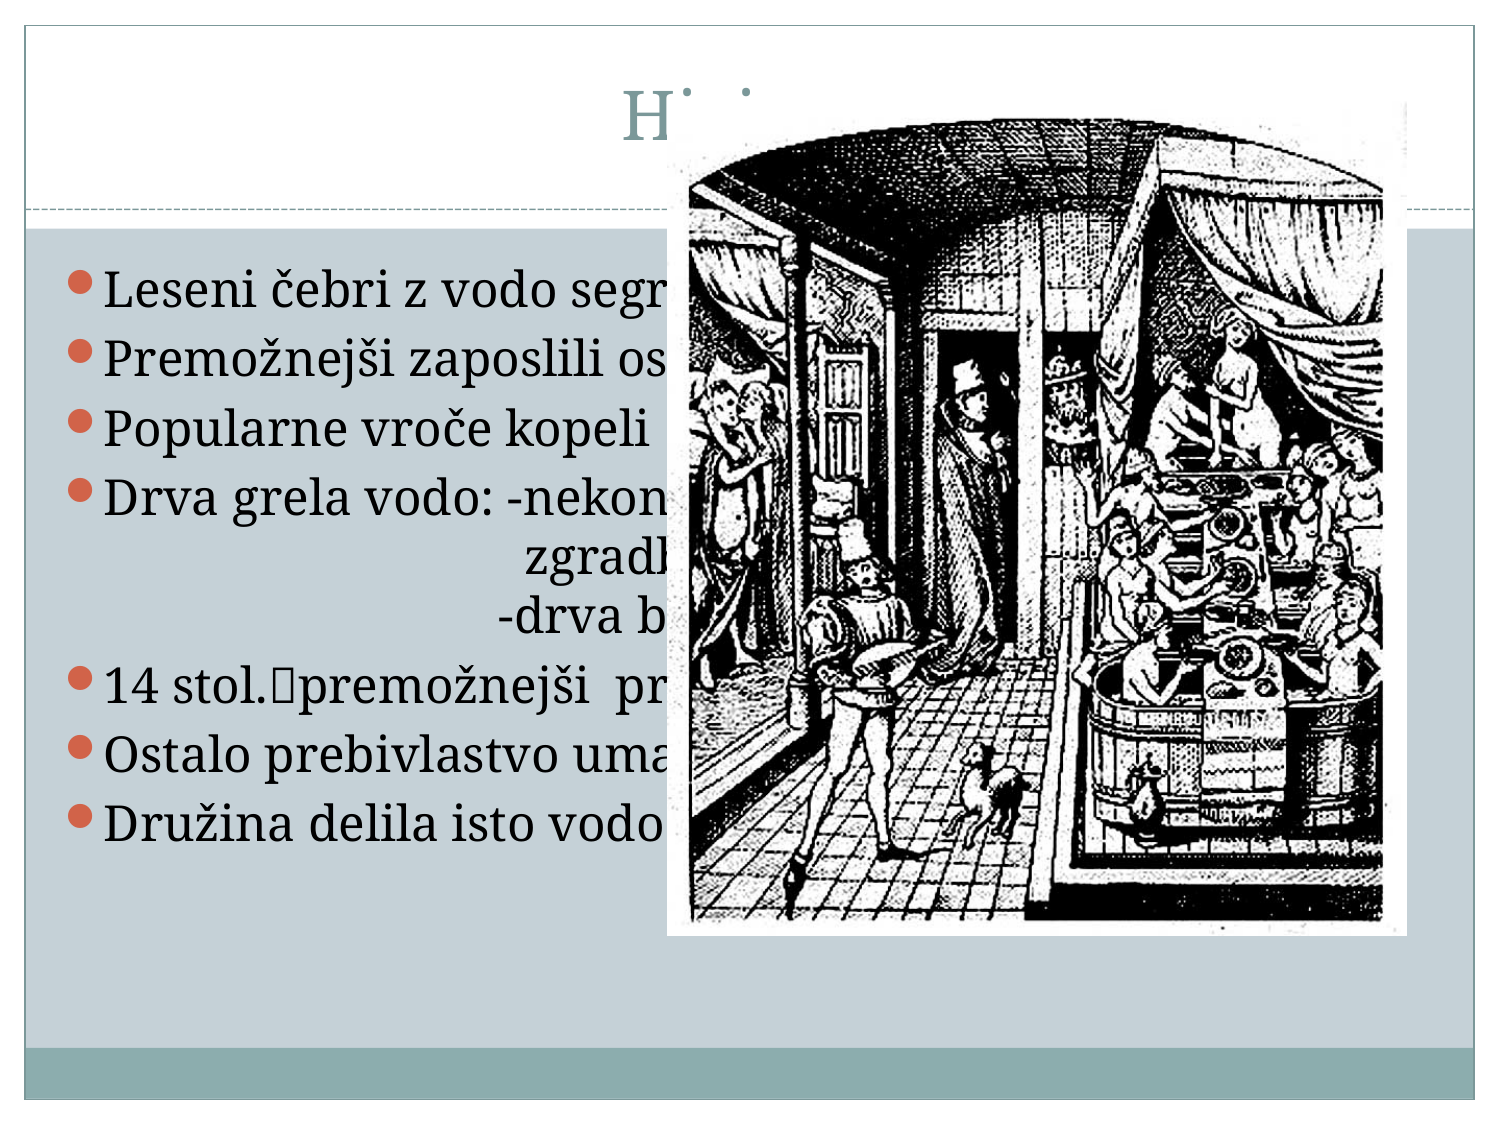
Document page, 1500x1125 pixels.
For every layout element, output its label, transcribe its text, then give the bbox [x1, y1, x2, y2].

title Higiena [49, 37, 1450, 162]
picture [667, 101, 1407, 936]
list Leseni čebri z vodo segreto z ognjem Premožnejši zaposlili osebopripravljala kadi Popularne vroče kopeli javna kopališča Drva grela vodo: -nekontroliran ogenj poškodoval zgradbe -drva bila draga 14 stol.premožnejši privoščili drva po zimi za kopel Ostalo prebivlastvo umazano Družina delila isto vodo [49, 250, 1445, 1001]
